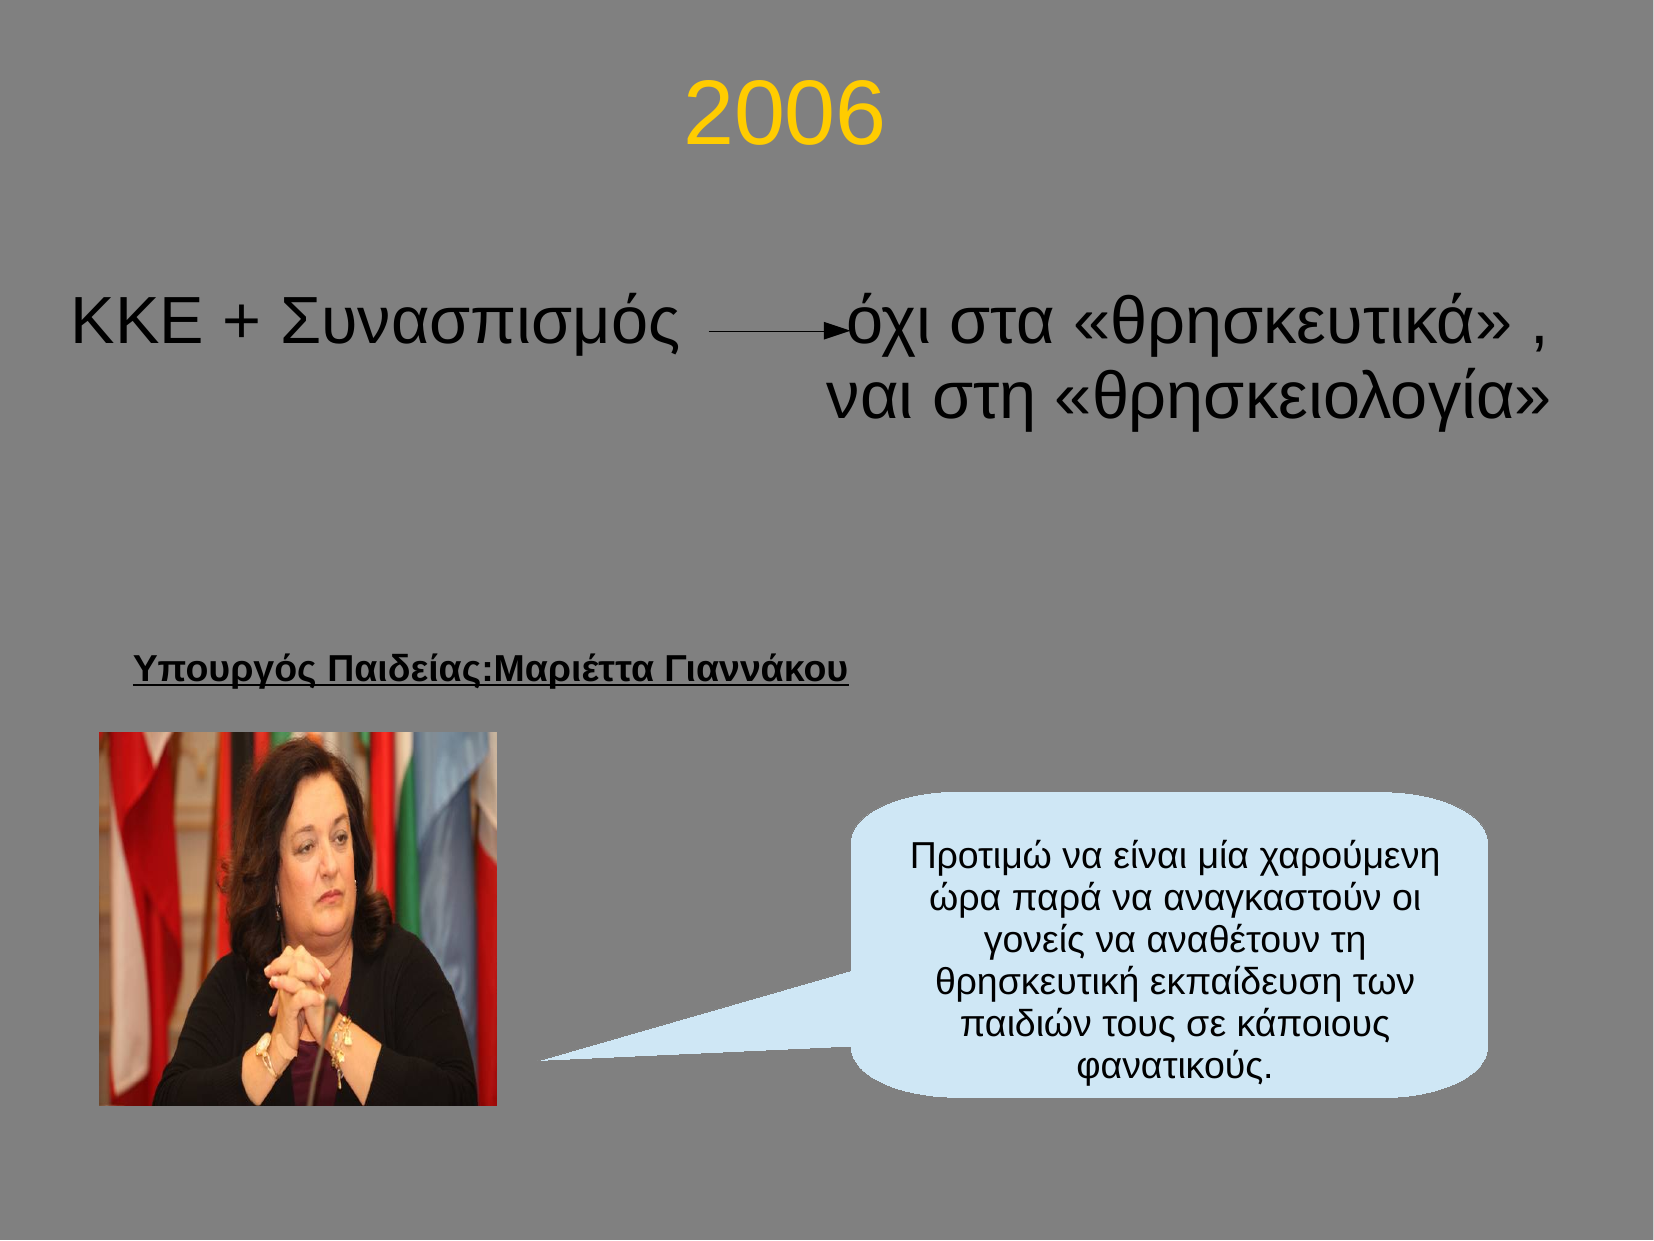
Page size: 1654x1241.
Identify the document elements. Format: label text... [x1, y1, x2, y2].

picture [99, 732, 497, 1107]
title 2006 [82, 49, 1335, 178]
text_box Προτιμώ να είναι μία χαρούμενη ώρα παρά να αναγκαστούν οι γονείς να αναθέτουν τη θρησκευτική εκπαίδευση των παιδιών τους σε κάποιους φανατικούς. [885, 826, 1465, 1094]
list ΚΚΕ + Συνασπισμός όχι στα «θρησκευτικά» , ναι στη «θρησκειολογία» [70, 283, 1642, 1102]
text_box Υπουργός Παιδείας:Μαριέττα Γιαννάκου [118, 639, 934, 699]
text_box [914, 1094, 1426, 1099]
text_box [535, 791, 1489, 1085]
